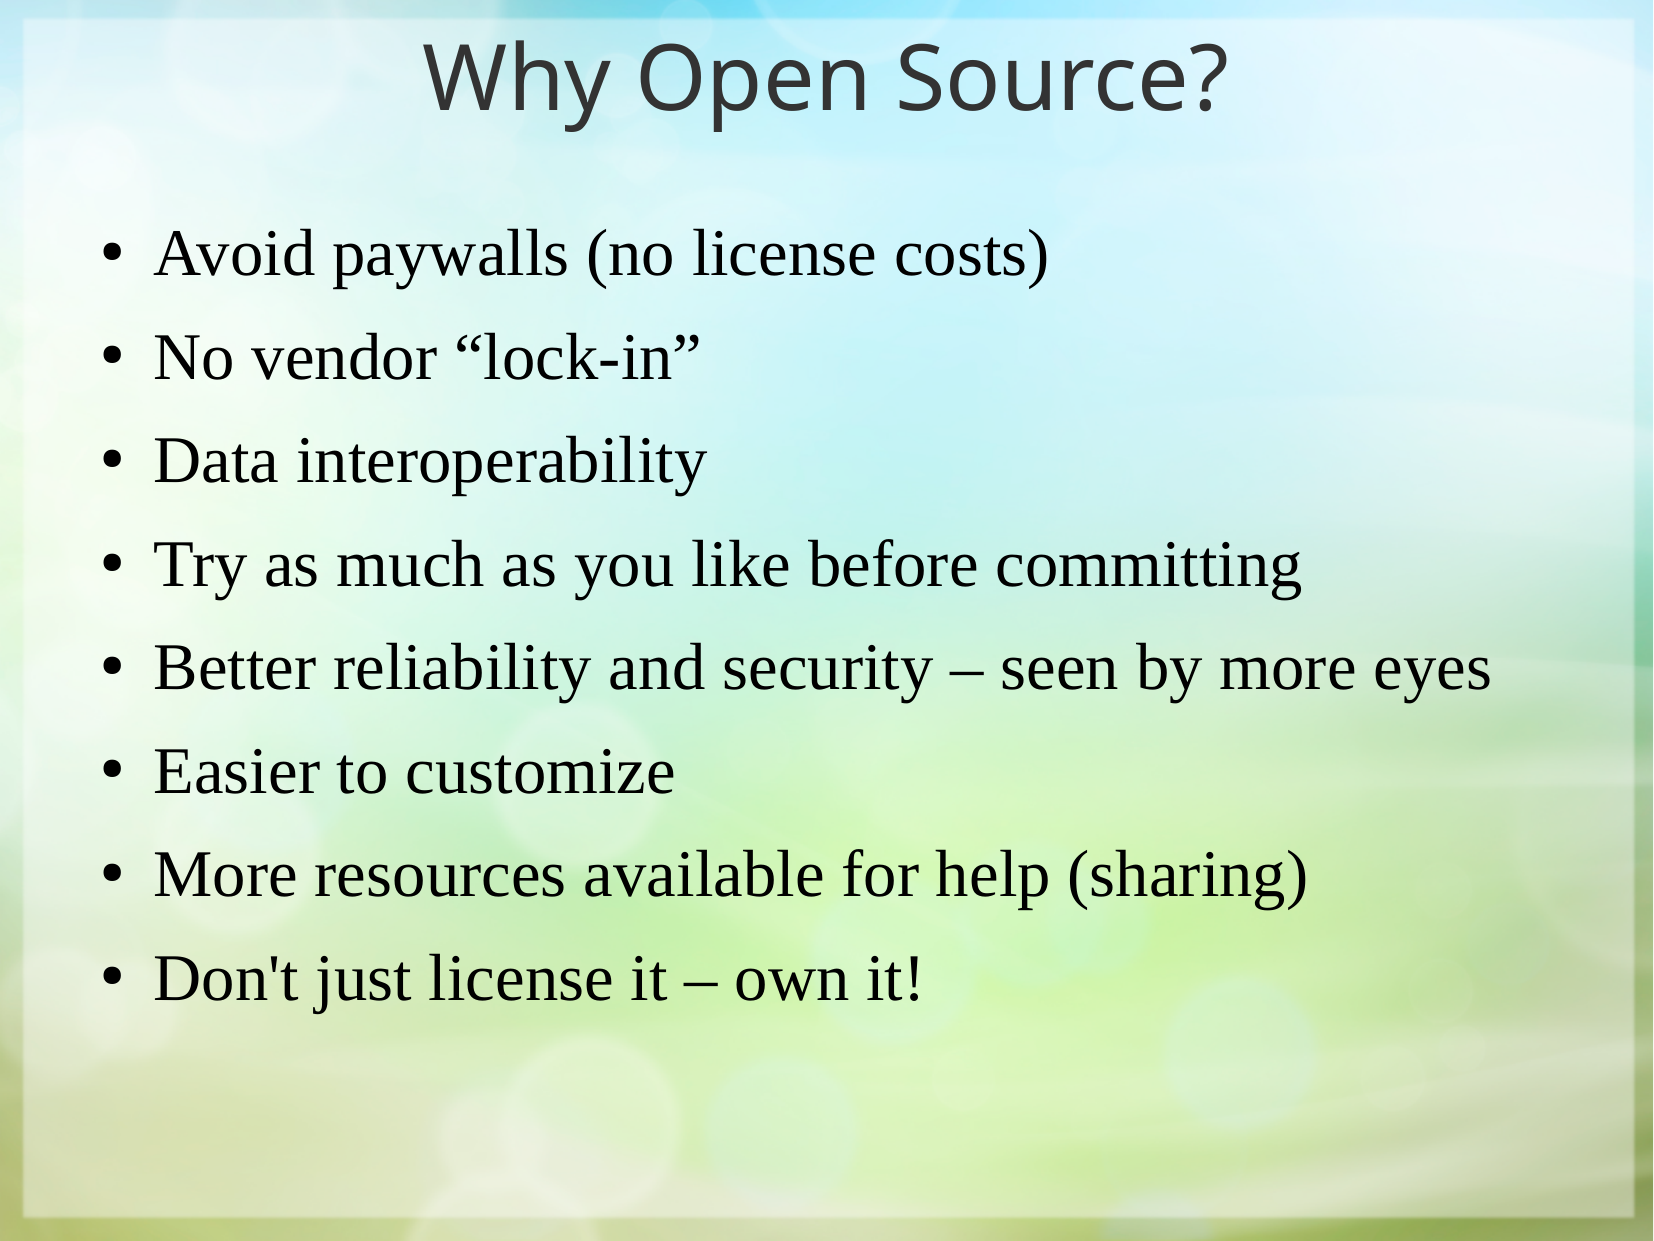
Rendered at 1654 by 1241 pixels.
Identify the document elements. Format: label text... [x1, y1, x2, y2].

title Why Open Source? [82, 0, 1571, 151]
picture [0, 0, 1654, 1241]
list Avoid paywalls (no license costs) No vendor “lock-in” Data interoperability Try as much as you like before committing Better reliability and security – seen by more eyes Easier to customize More resources available for help (sharing) Don't just license it – own it! [82, 216, 1571, 1016]
